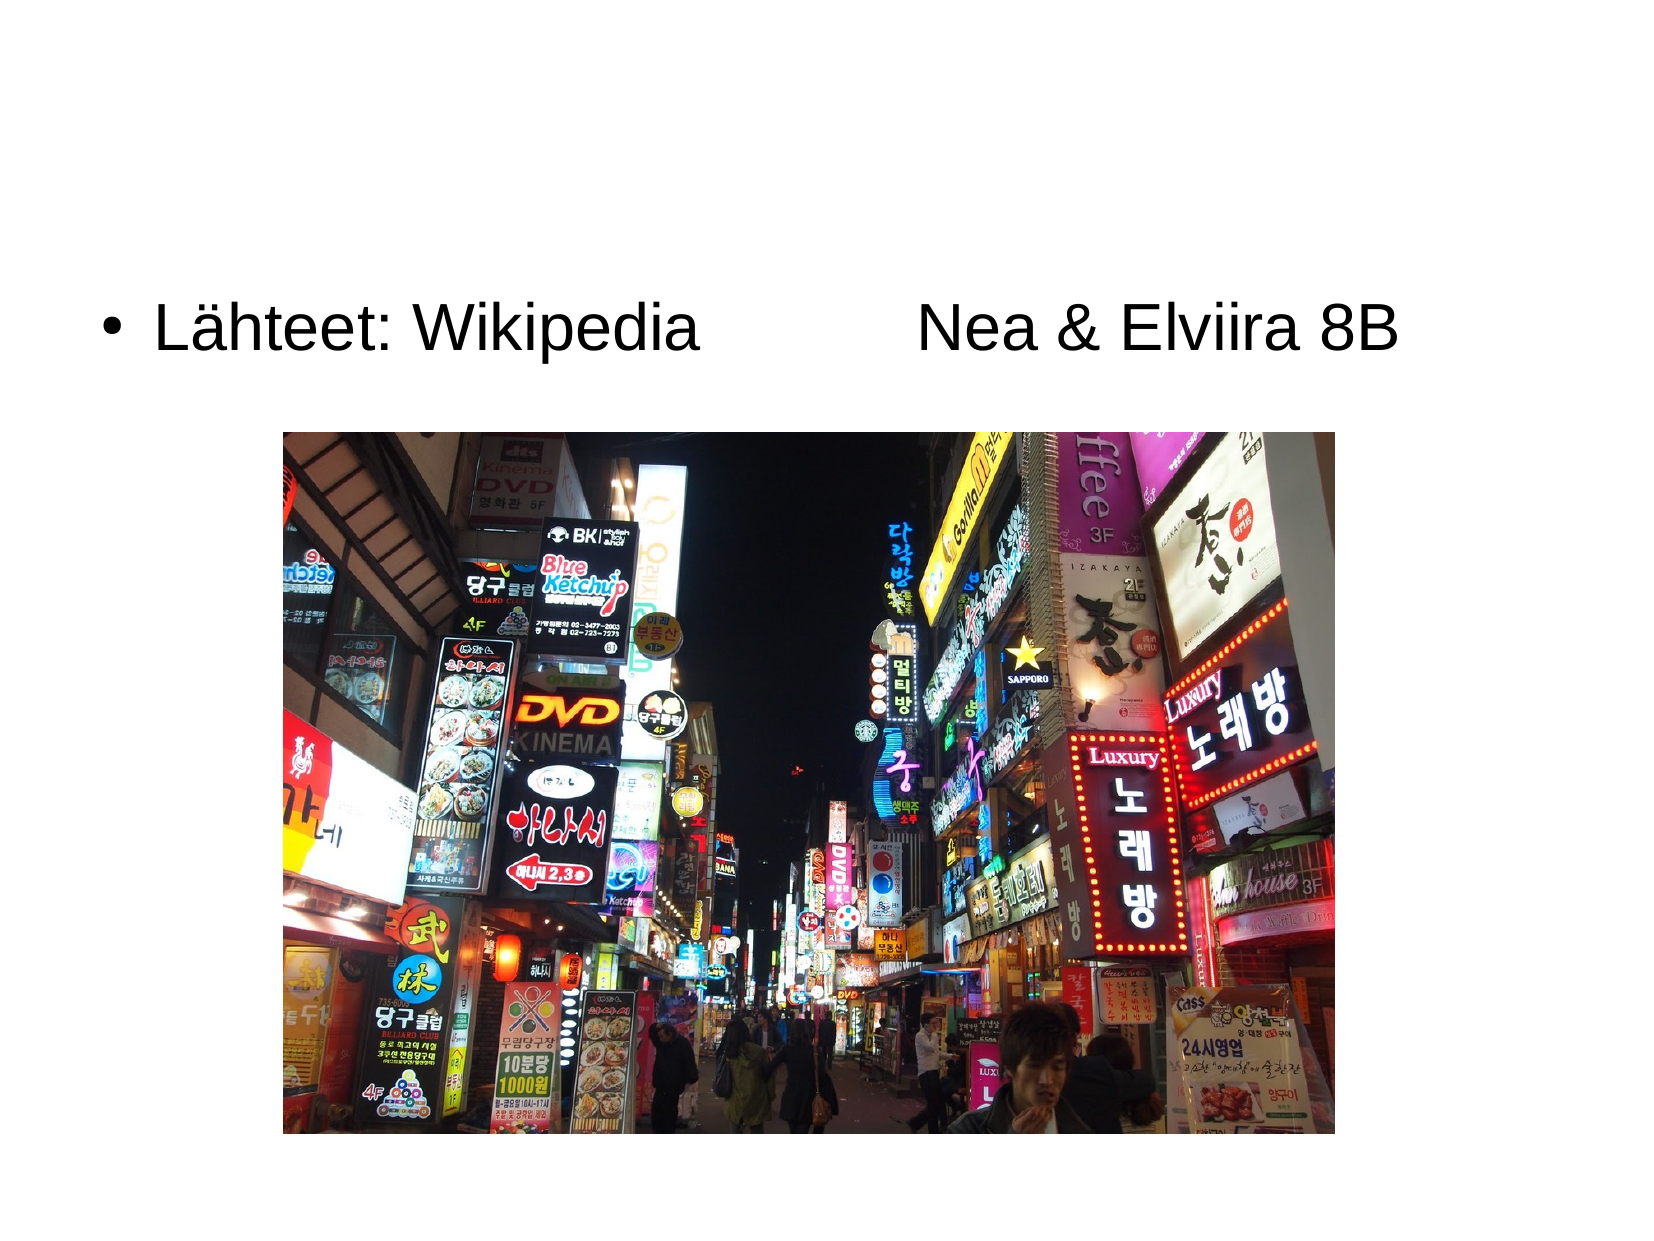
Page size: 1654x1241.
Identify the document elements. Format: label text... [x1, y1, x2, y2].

picture [283, 432, 1335, 1134]
list Nea & Elviira 8B [845, 290, 1572, 1010]
list Lähteet: Wikipedia [82, 290, 809, 1010]
